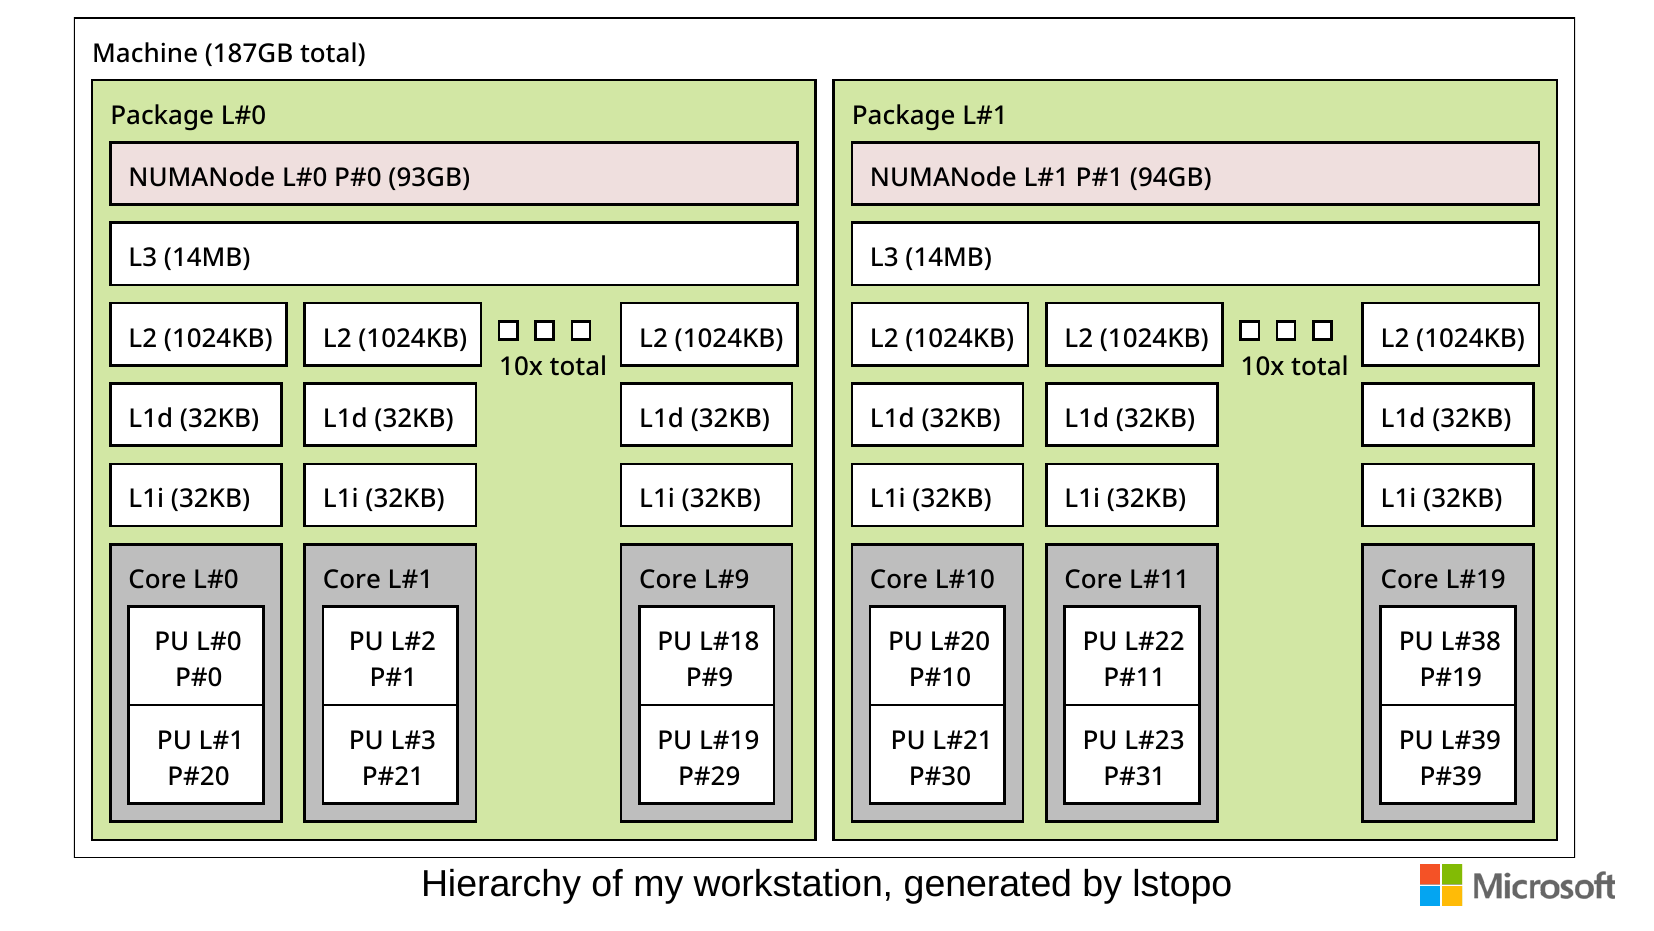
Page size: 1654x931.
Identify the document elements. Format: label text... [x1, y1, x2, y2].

text_box Hierarchy of my workstation, generated by lstopo [0, 854, 1654, 931]
picture [73, 18, 1576, 854]
